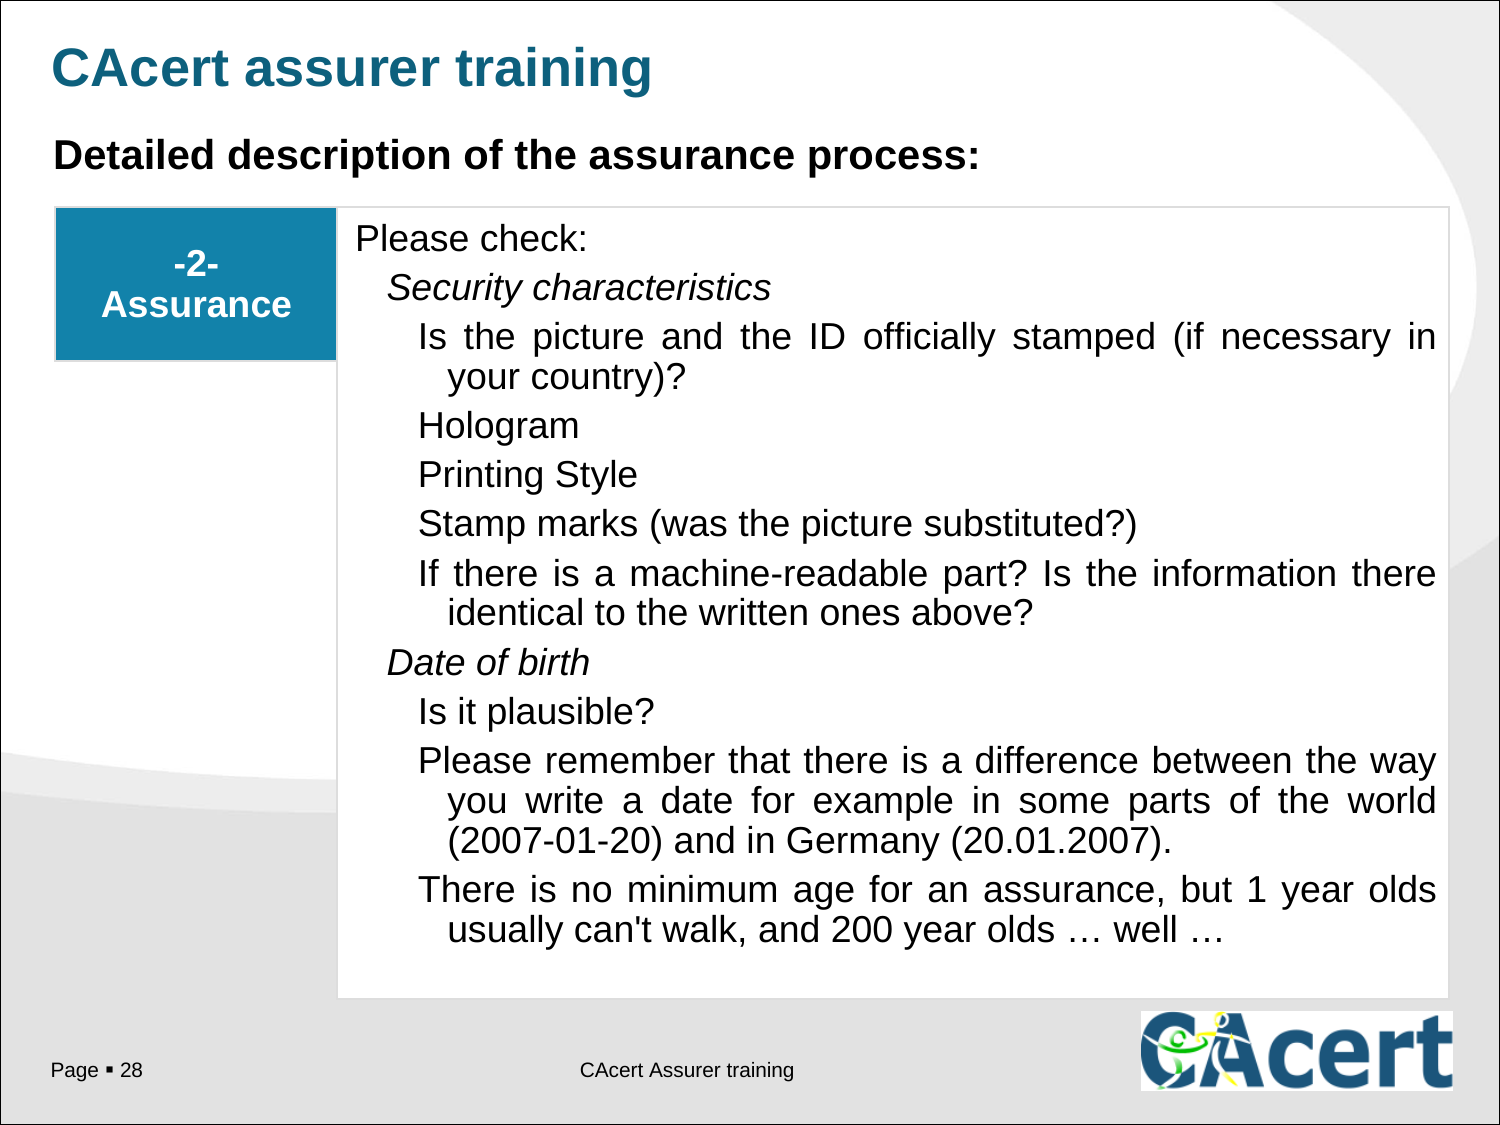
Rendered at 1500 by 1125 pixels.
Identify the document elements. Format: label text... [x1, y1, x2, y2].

title CAcert assurer training [51, 19, 1450, 118]
picture [1, 1, 1499, 1124]
text_box Detailed description of the assurance process: [53, 125, 1451, 185]
text_box Please check: Security characteristics Is the picture and the ID officially stamped (if necessary in your country)? Hologram Printing Style Stamp marks (was the picture substituted?) If there is a machine-readable part? Is the information there identical to the written ones above? Date of birth Is it plausible? Please remember that there is a difference between the way you write a date for example in some parts of the world (2007-01-20) and in Germany (20.01.2007). There is no minimum age for an assurance, but 1 year olds usually can't walk, and 200 year olds … well … [337, 207, 1450, 1000]
text_box -2- Assurance [55, 207, 337, 361]
